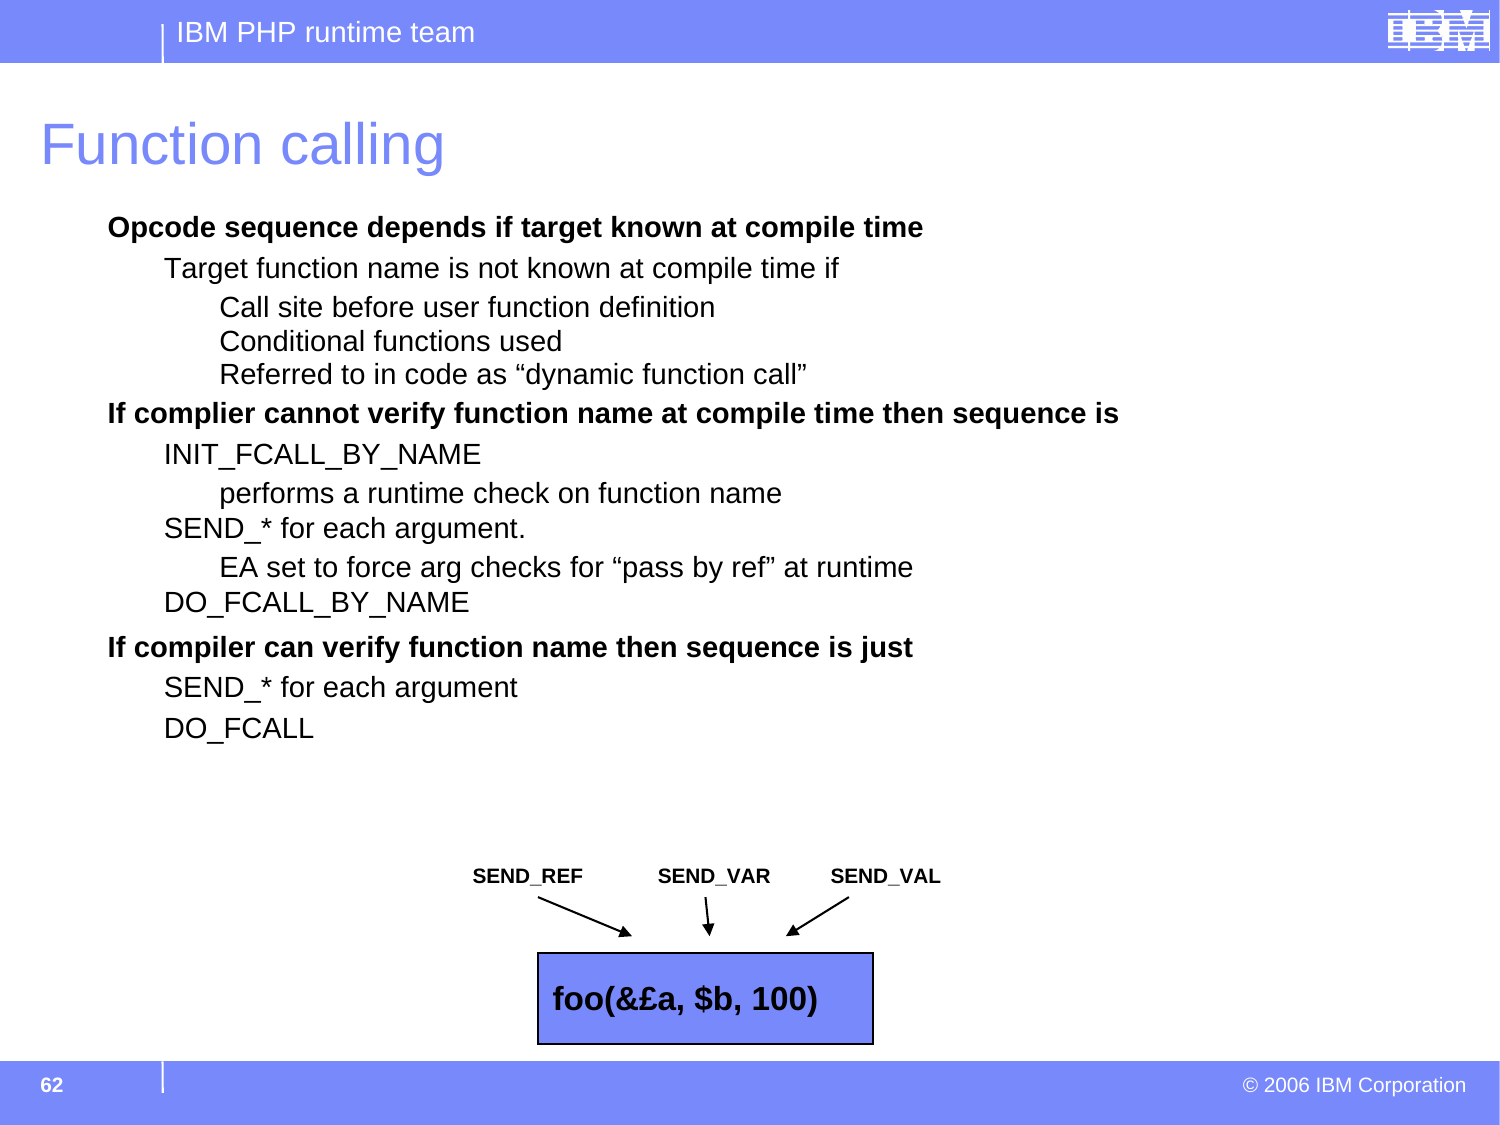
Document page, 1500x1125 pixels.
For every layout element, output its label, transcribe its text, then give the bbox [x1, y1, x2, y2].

text_box foo(&£a, $b, 100)‏ [537, 953, 873, 1044]
text_box SEND_REF [457, 856, 598, 896]
text_box SEND_VAR [643, 856, 786, 896]
text_box SEND_VAL [815, 856, 957, 896]
title Function calling [25, 82, 1378, 184]
list Opcode sequence depends if target known at compile time Target function name is not known at compile time if Call site before user function definition Conditional functions used Referred to in code as “dynamic function call” If complier cannot verify function name at compile time then sequence is INIT_FCALL_BY_NAME performs a runtime check on function name SEND_* for each argument. EA set to force arg checks for “pass by ref” at runtime DO_FCALL_BY_NAME If compiler can verify function name then sequence is just SEND_* for each argument DO_FCALL [92, 209, 1343, 882]
